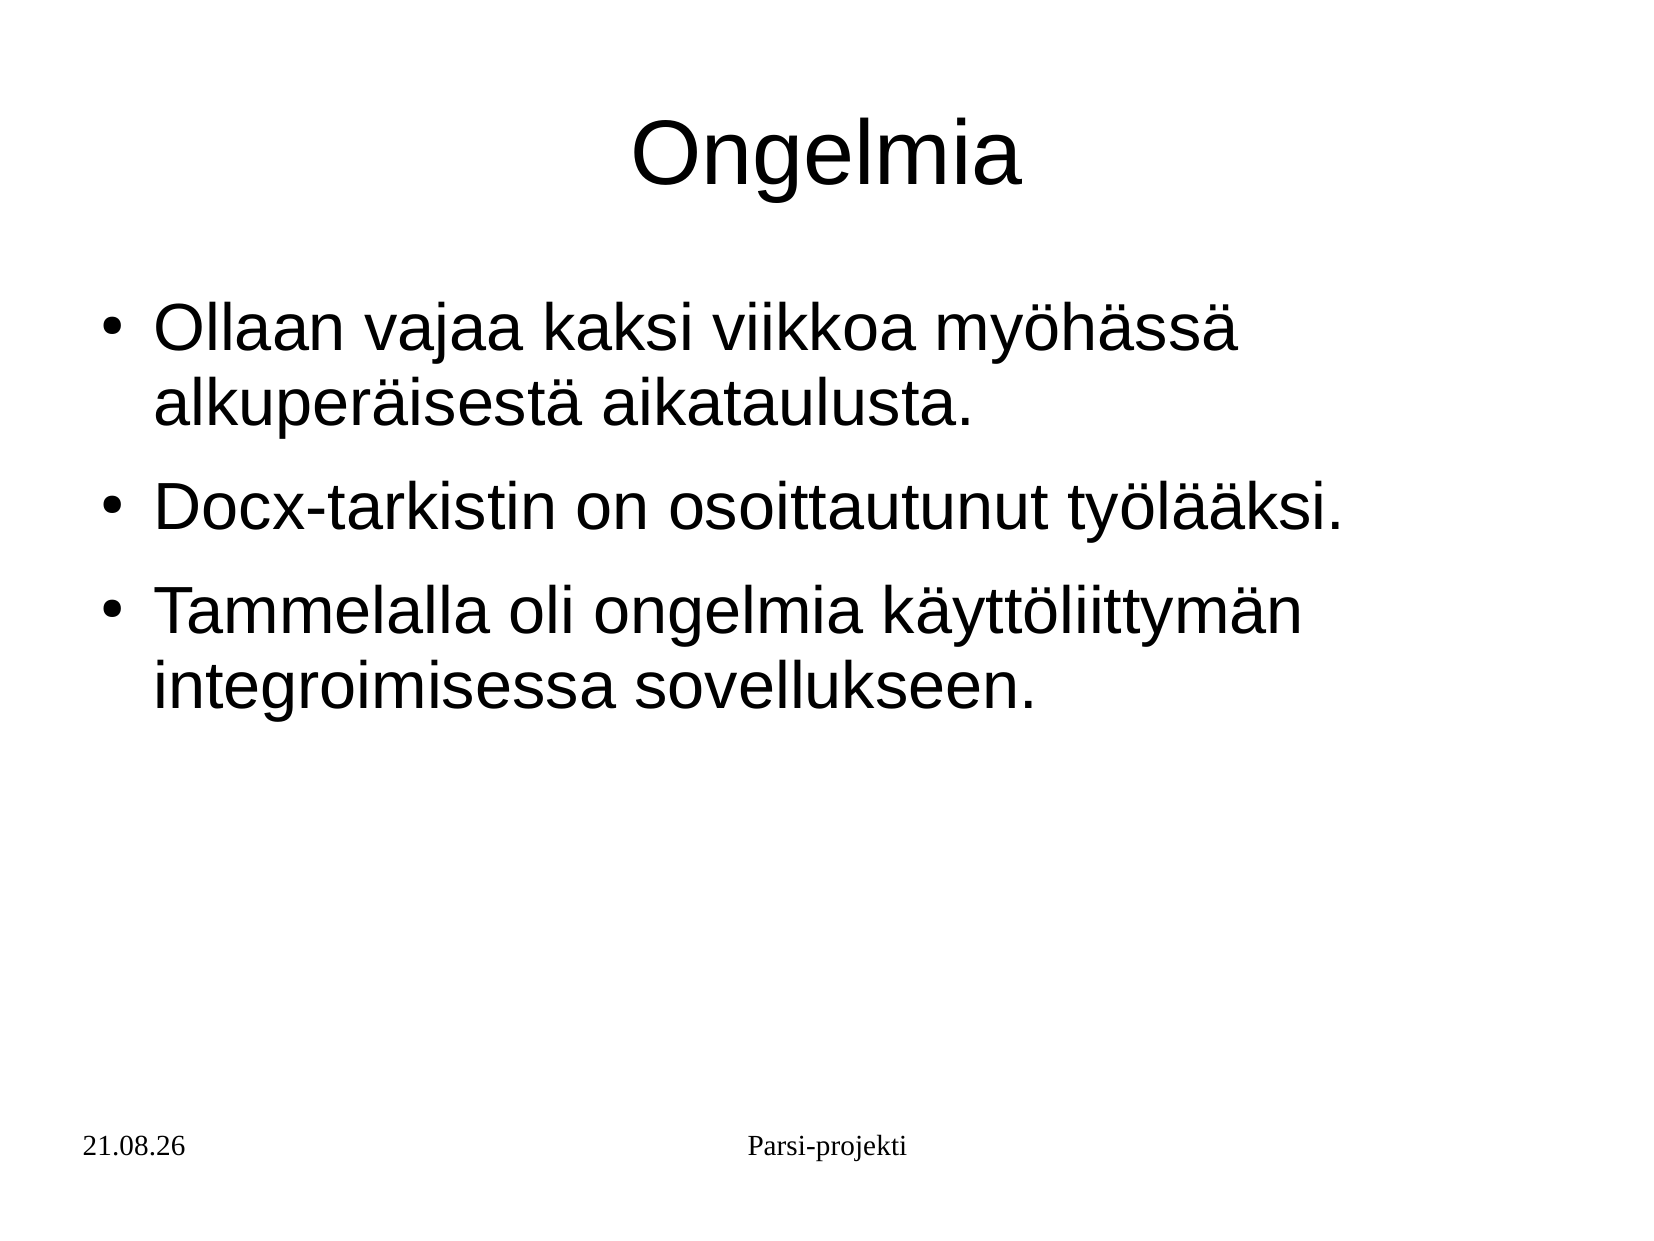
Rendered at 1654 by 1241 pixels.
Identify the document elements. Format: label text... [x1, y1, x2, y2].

title Ongelmia [82, 49, 1571, 257]
list Ollaan vajaa kaksi viikkoa myöhässä alkuperäisestä aikataulusta. Docx-tarkistin on osoittautunut työlääksi. Tammelalla oli ongelmia käyttöliittymän integroimisessa sovellukseen. [82, 290, 1571, 1109]
